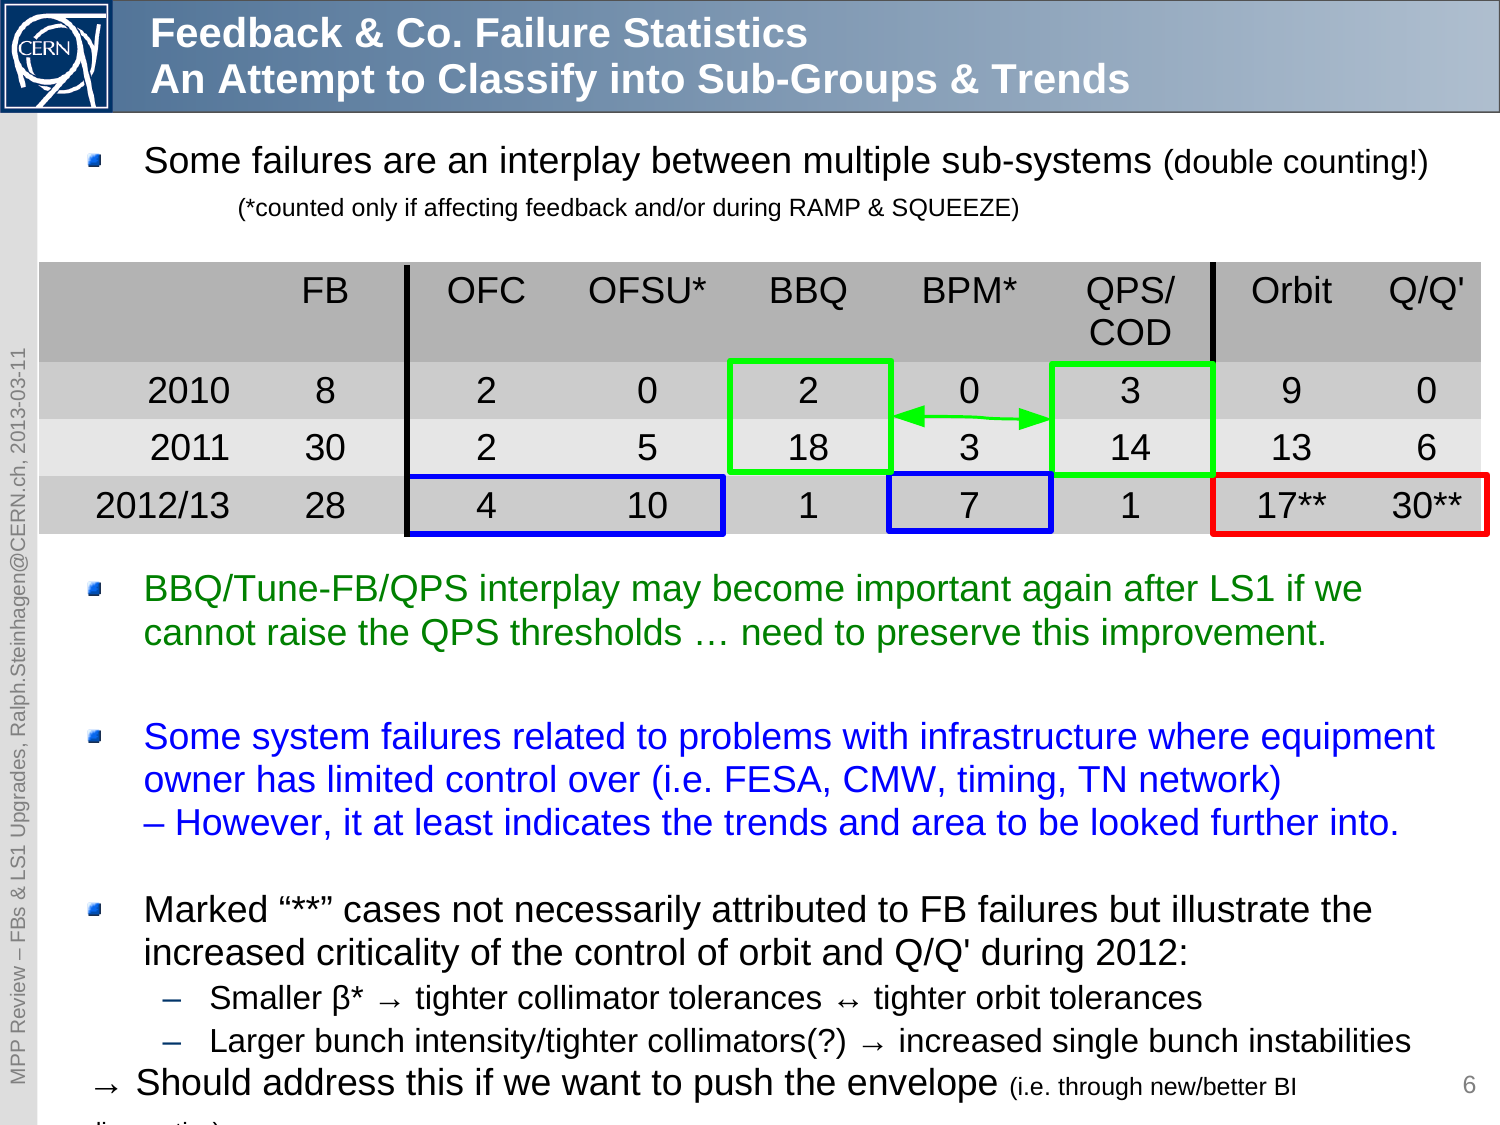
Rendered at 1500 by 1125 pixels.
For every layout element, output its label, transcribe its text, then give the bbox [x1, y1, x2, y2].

table_header BPM* [889, 262, 1050, 362]
table_cell 8 [245, 362, 404, 419]
table_cell 5 [567, 419, 728, 476]
picture [0, 0, 113, 113]
table_header OFC [406, 262, 567, 362]
table_cell 18 [733, 419, 888, 469]
table_cell 28 [245, 476, 404, 534]
table_cell 4 [410, 479, 567, 531]
table_cell 17** [1216, 478, 1372, 531]
table_cell 0 [1372, 362, 1481, 419]
list Some failures are an interplay between multiple sub-systems (double counting!) (*counted only if affecting feedback and/or during RAMP & SQUEEZE) BBQ/Tune-FB/QPS interplay may become important again after LS1 if we cannot raise the QPS thresholds … need to preserve this improvement. Some system failures related to problems with infrastructure where equipment owner has limited control over (i.e. FESA, CMW, timing, TN network) – However, it at least indicates the trends and area to be looked further into. Marked “**” cases not necessarily attributed to FB failures but illustrate the increased criticality of the control of orbit and Q/Q' during 2012: Smaller β* → tighter collimator tolerances ↔ tighter orbit tolerances Larger bunch intensity/tighter collimators(?) → increased single bunch instabilities → Should address this if we want to push the envelope (i.e. through new/better BI diagnostics) [87, 137, 1438, 262]
table_cell 2012/13 [39, 476, 245, 534]
table_cell 6 [1372, 419, 1481, 472]
table_cell 3 [1055, 367, 1210, 419]
table_header Orbit [1216, 262, 1372, 362]
table_cell 2011 [39, 419, 245, 476]
table_cell 1 [1054, 478, 1210, 534]
table_cell 0 [567, 362, 727, 419]
table_cell 2 [733, 364, 888, 419]
table_header Q/Q' [1372, 262, 1481, 362]
table_cell 0 [894, 362, 1049, 417]
table_header OFSU* [567, 262, 728, 362]
table_cell 30 [245, 419, 404, 476]
table_cell 2 [410, 419, 567, 474]
title Feedback & Co. Failure Statistics An Attempt to Classify into Sub-Groups & Trends [150, 0, 1360, 113]
table_cell 9 [1216, 362, 1372, 419]
table_header FB [245, 262, 406, 362]
table_cell 14 [1055, 419, 1210, 472]
list Some failures are an interplay between multiple sub-systems (double counting!) (*counted only if affecting feedback and/or during RAMP & SQUEEZE) BBQ/Tune-FB/QPS interplay may become important again after LS1 if we cannot raise the QPS thresholds … need to preserve this improvement. Some system failures related to problems with infrastructure where equipment owner has limited control over (i.e. FESA, CMW, timing, TN network) – However, it at least indicates the trends and area to be looked further into. Marked “**” cases not necessarily attributed to FB failures but illustrate the increased criticality of the control of orbit and Q/Q' during 2012: Smaller β* → tighter collimator tolerances ↔ tighter orbit tolerances Larger bunch intensity/tighter collimators(?) → increased single bunch instabilities → Should address this if we want to push the envelope (i.e. through new/better BI diagnostics) [87, 534, 1438, 1103]
table_cell 30** [1372, 478, 1481, 531]
table_header QPS/ COD [1050, 262, 1210, 361]
table_header [39, 262, 245, 362]
table_header BBQ [728, 262, 889, 358]
table_cell 10 [567, 479, 720, 531]
table_cell 7 [892, 476, 1048, 528]
table_cell 13 [1216, 419, 1372, 472]
table_cell 1 [728, 476, 886, 534]
table_cell 3 [894, 419, 1049, 471]
table_cell 2010 [39, 362, 245, 419]
table_cell 2 [410, 362, 567, 419]
